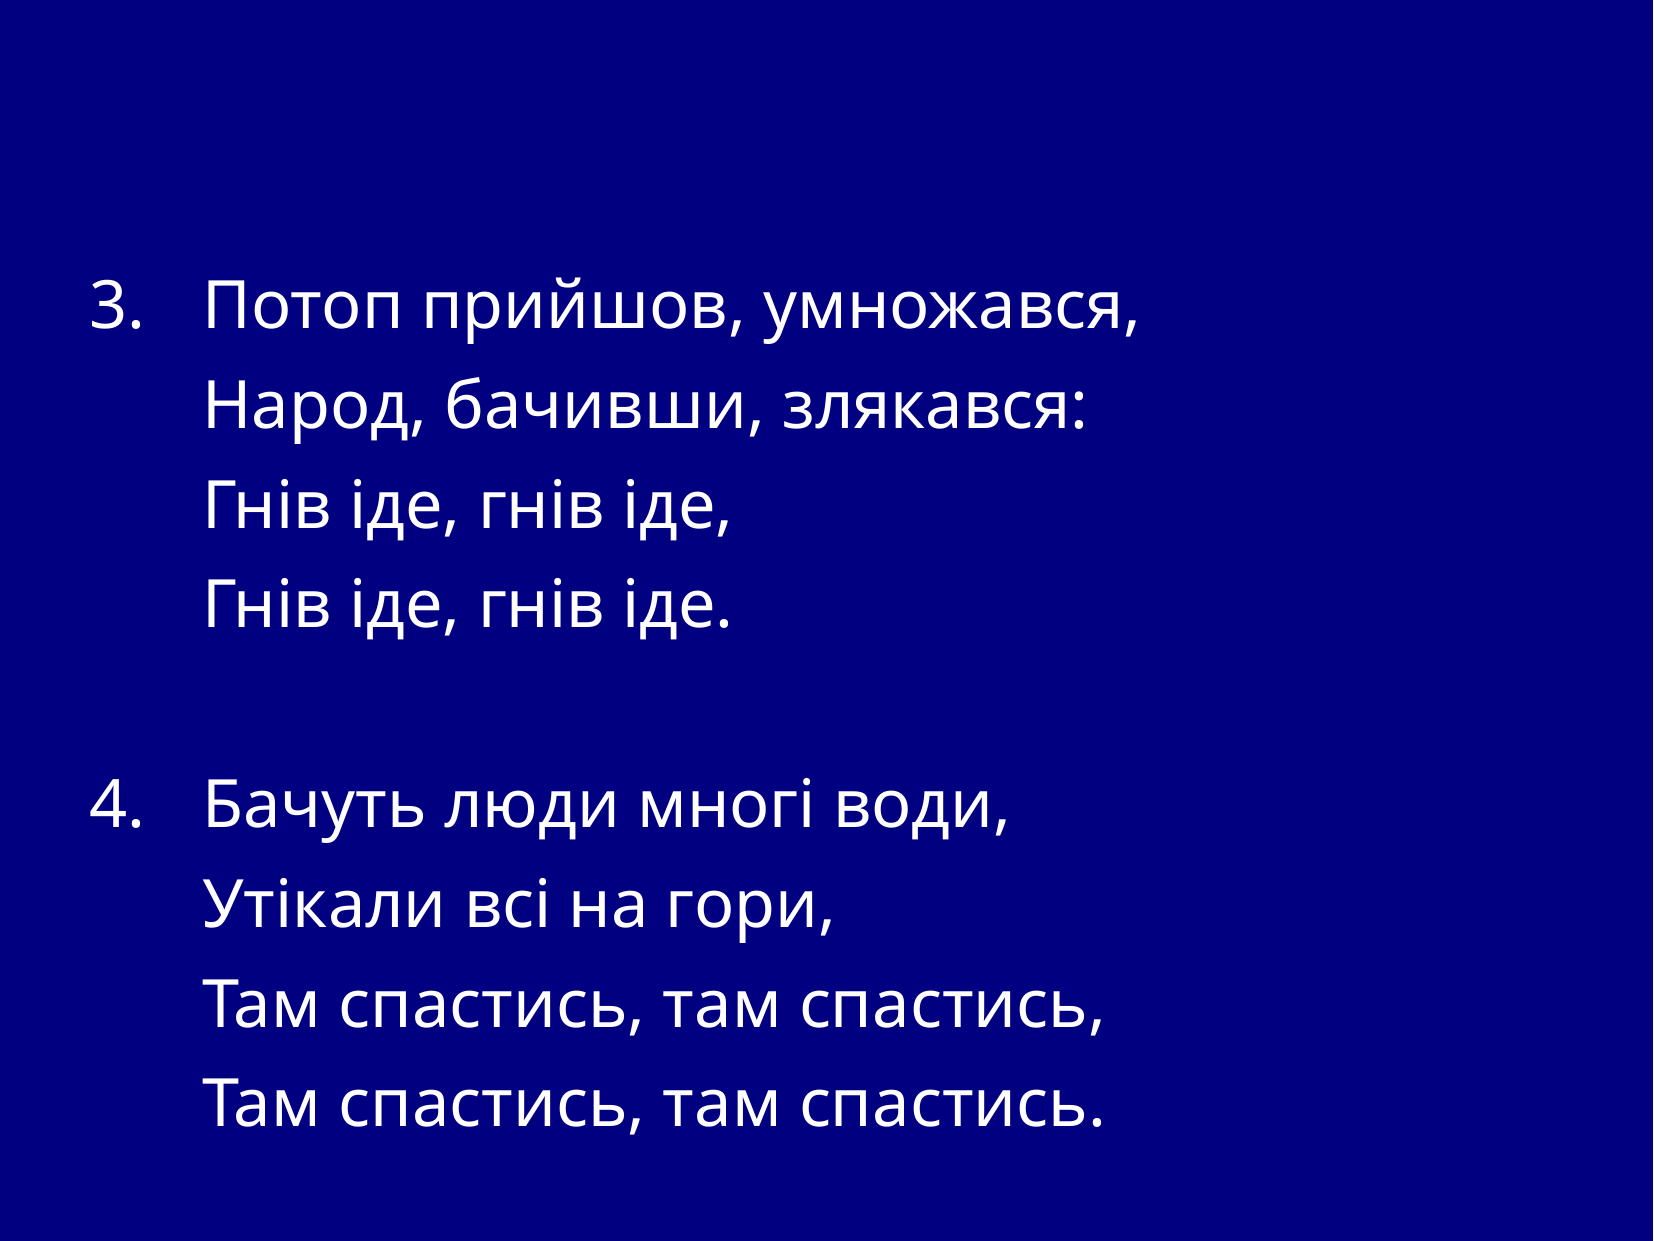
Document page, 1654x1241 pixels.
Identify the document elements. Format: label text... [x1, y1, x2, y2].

text_box 3. Потоп прийшов, умножався, Народ, бачивши, злякався: Гнів іде, гнів іде, Гнів іде, гнів іде. 4. Бачуть люди многі води, Утікали всі на гори, Там спастись, там спастись, Там спастись, там спастись. [75, 150, 1576, 1163]
